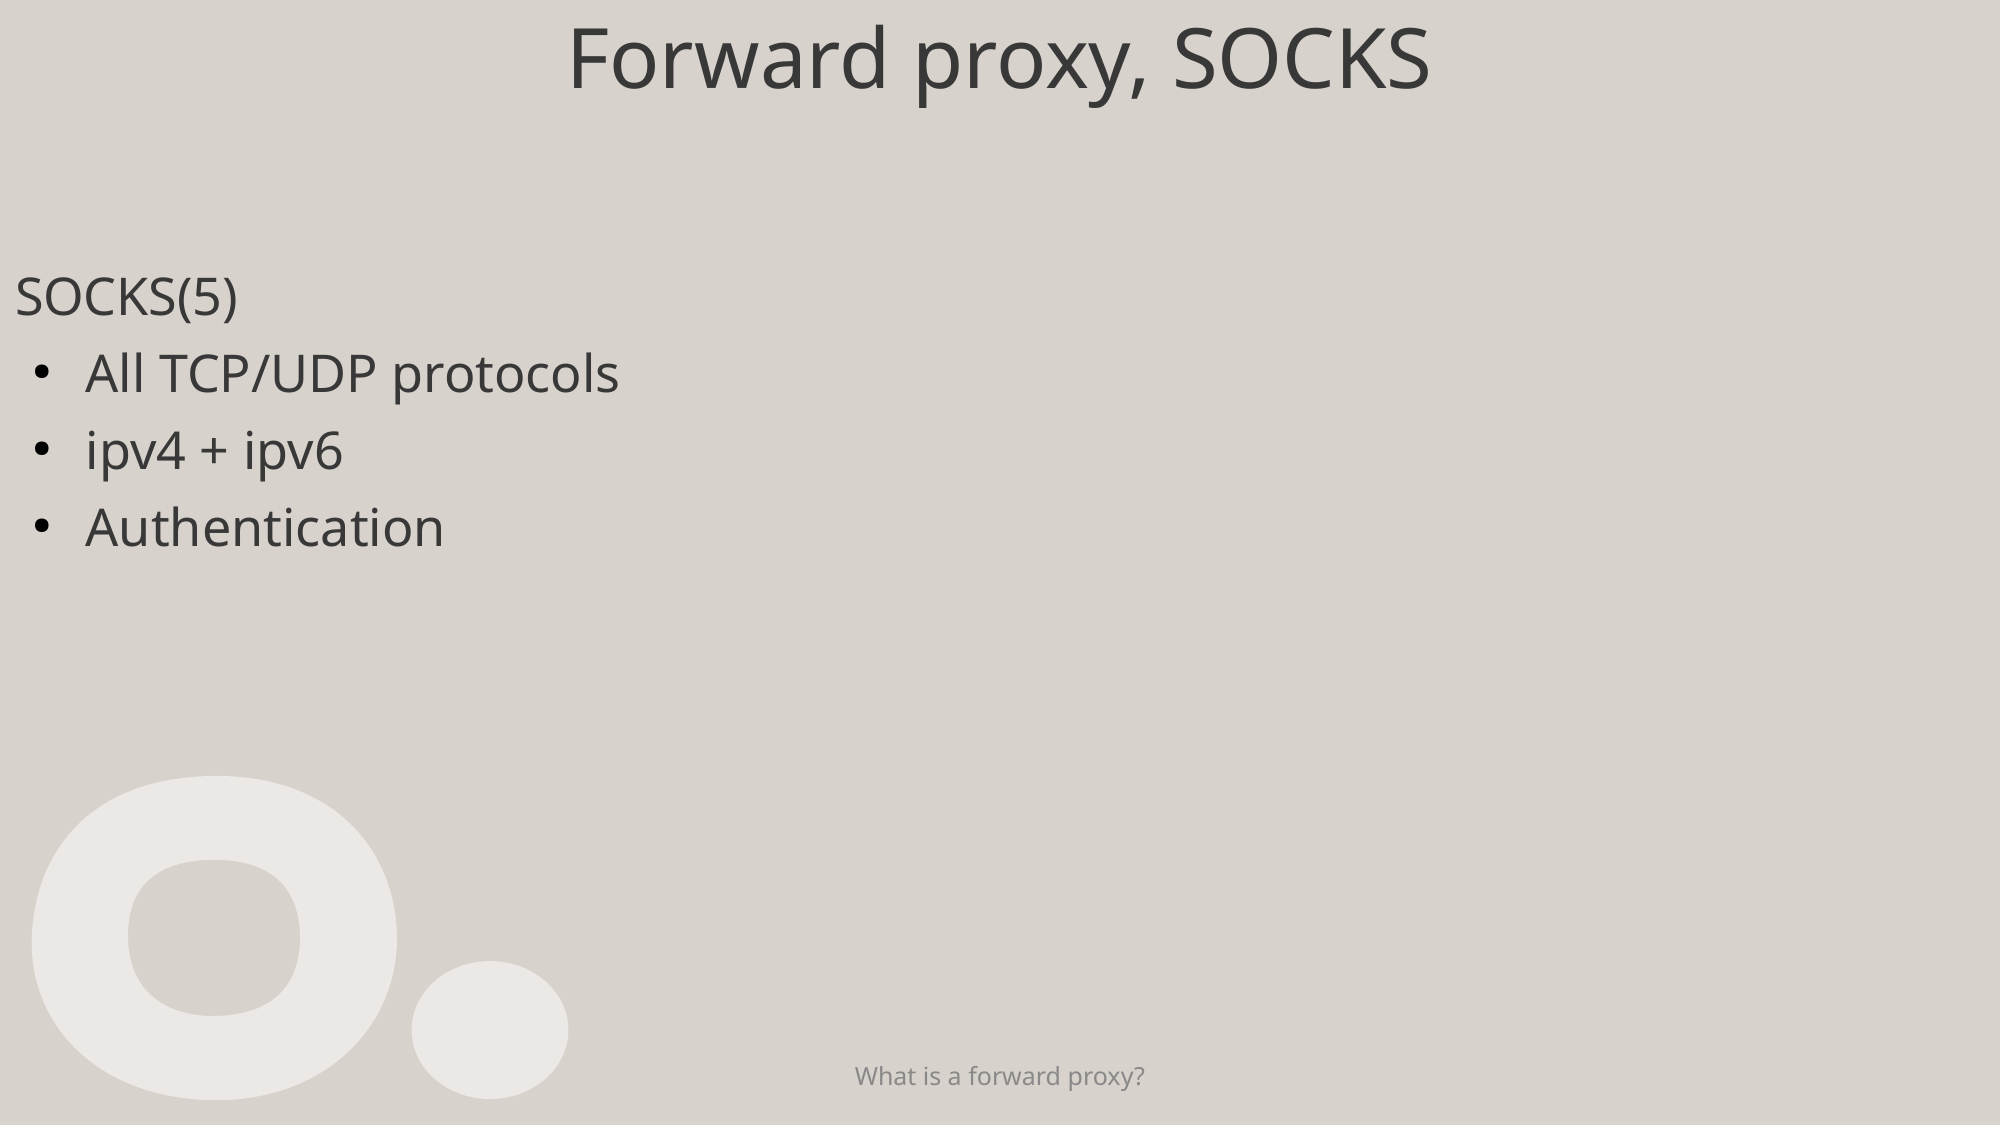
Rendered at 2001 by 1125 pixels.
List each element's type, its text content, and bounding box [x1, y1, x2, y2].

list SOCKS(5) All TCP/UDP protocols ipv4 + ipv6 Authentication [0, 263, 693, 916]
footer What is a forward proxy? [662, 1045, 1338, 1105]
title Forward proxy, SOCKS [0, 5, 2000, 119]
